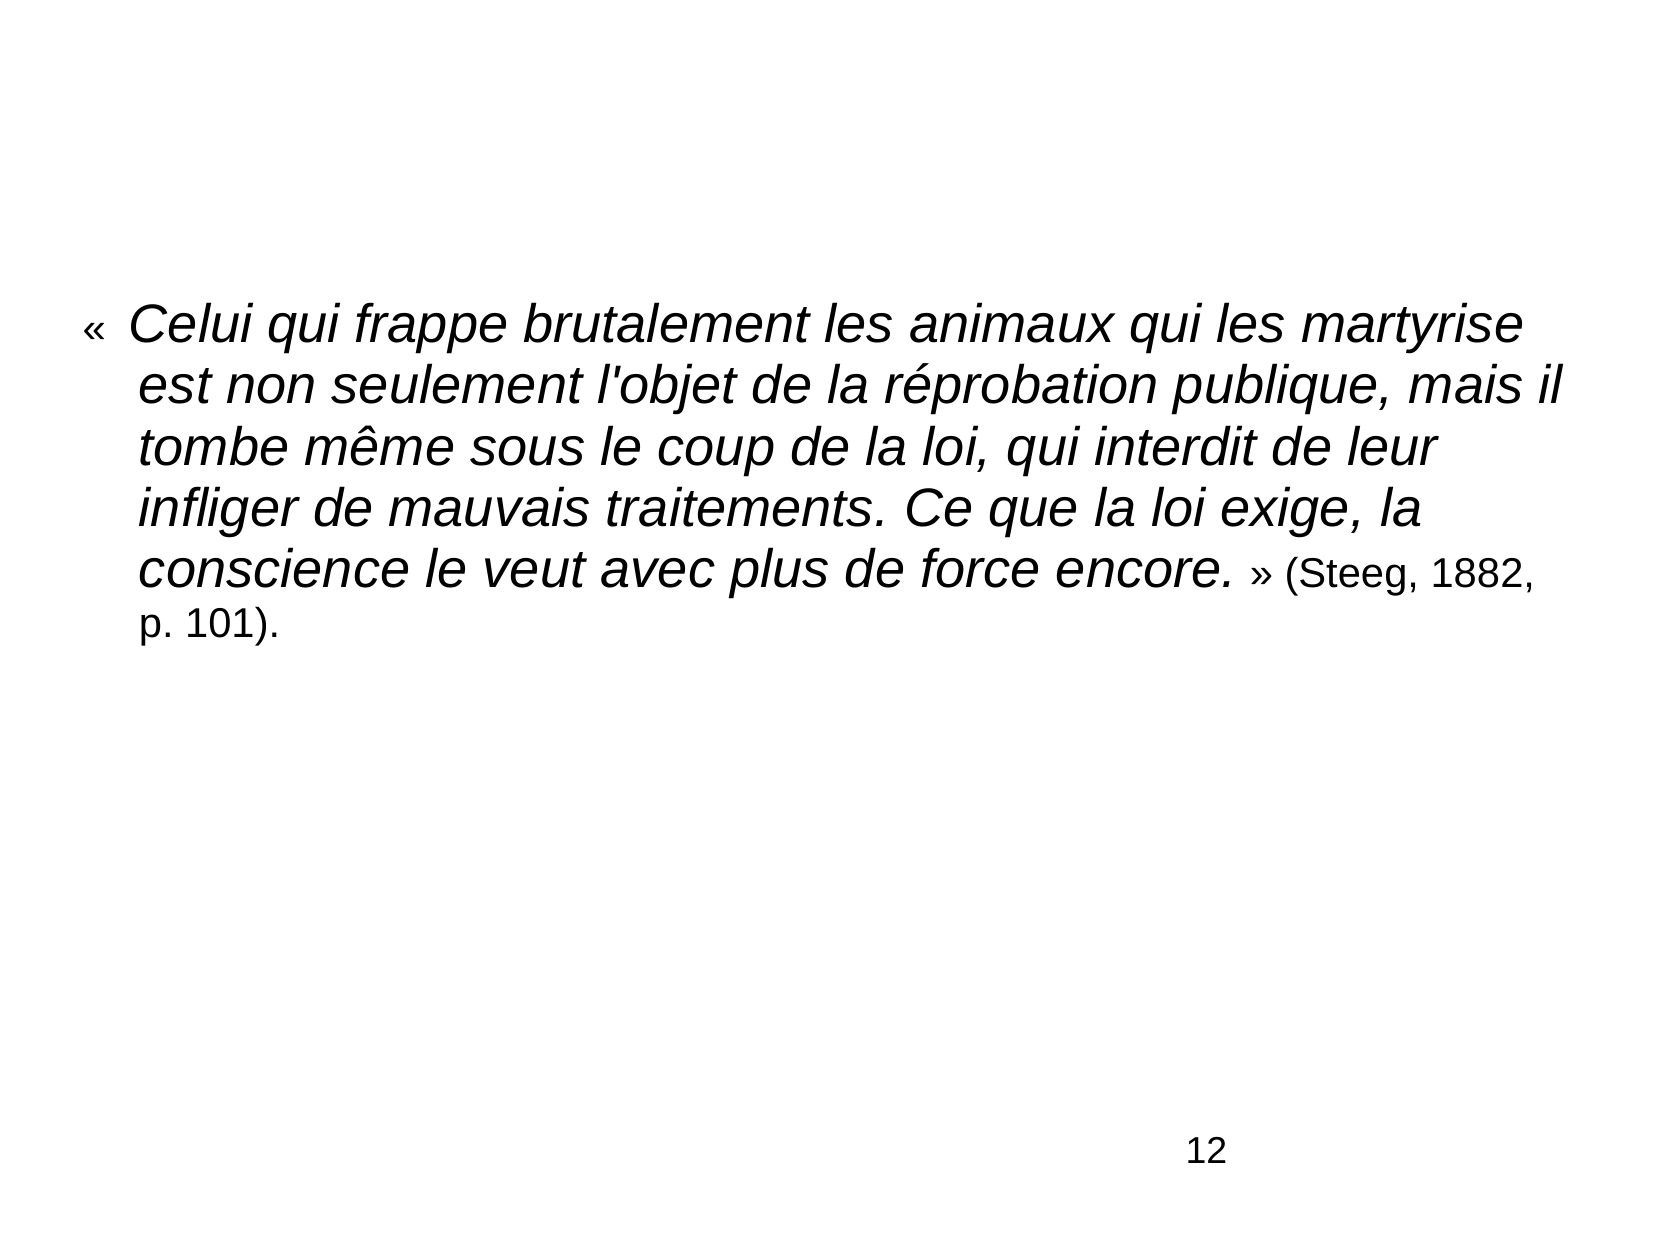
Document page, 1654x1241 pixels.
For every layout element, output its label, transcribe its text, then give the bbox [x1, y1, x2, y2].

list « Celui qui frappe brutalement les animaux qui les martyrise est non seulement l'objet de la réprobation publique, mais il tombe même sous le coup de la loi, qui interdit de leur infliger de mauvais traitements. Ce que la loi exige, la conscience le veut avec plus de force encore. » (Steeg, 1882, p. 101). [82, 290, 1569, 1008]
